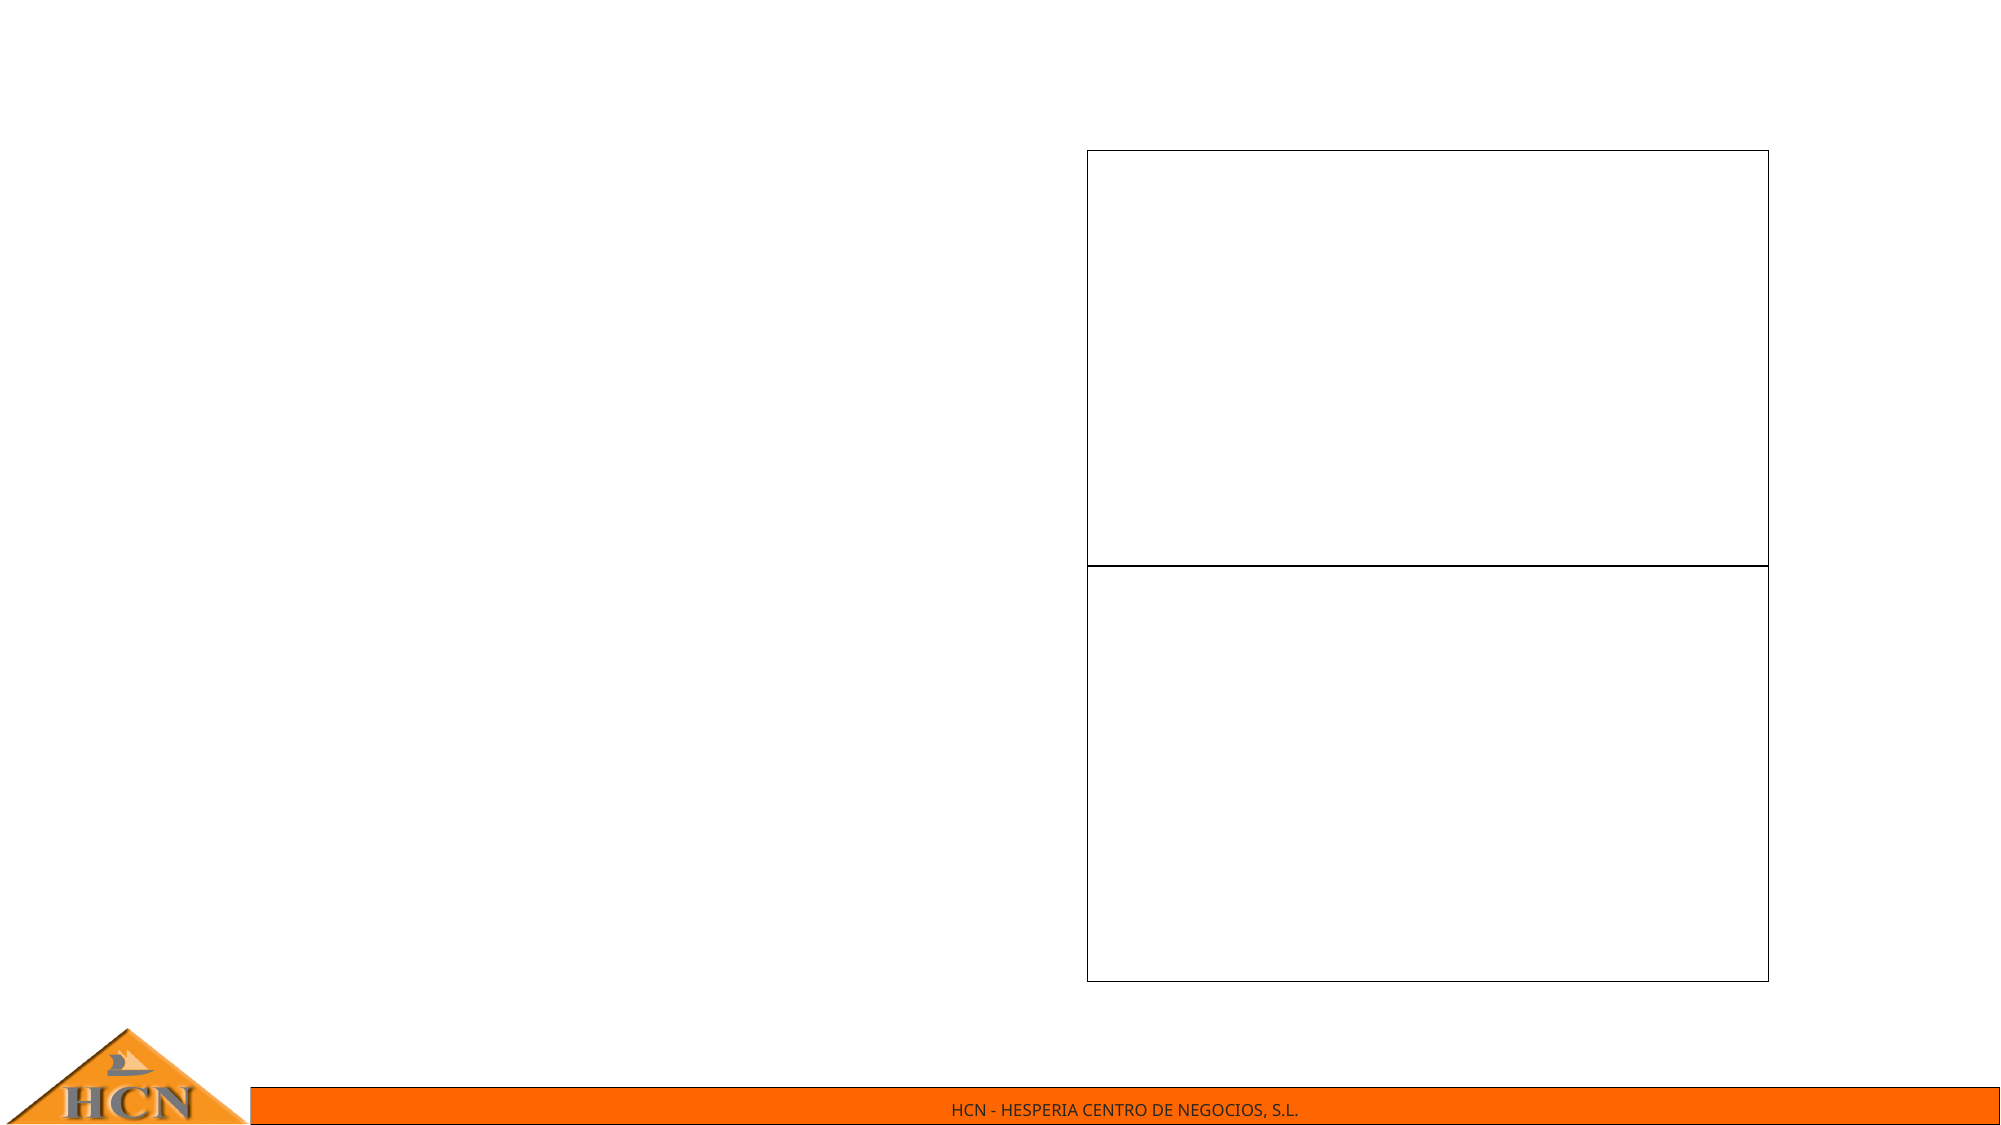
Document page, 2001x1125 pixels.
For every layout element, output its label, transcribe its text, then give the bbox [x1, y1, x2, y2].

picture [0, 1025, 251, 1125]
text_box HCN - HESPERIA CENTRO DE NEGOCIOS, S.L. [251, 1087, 2000, 1125]
list [1087, 565, 1769, 982]
title [1087, 150, 1769, 565]
